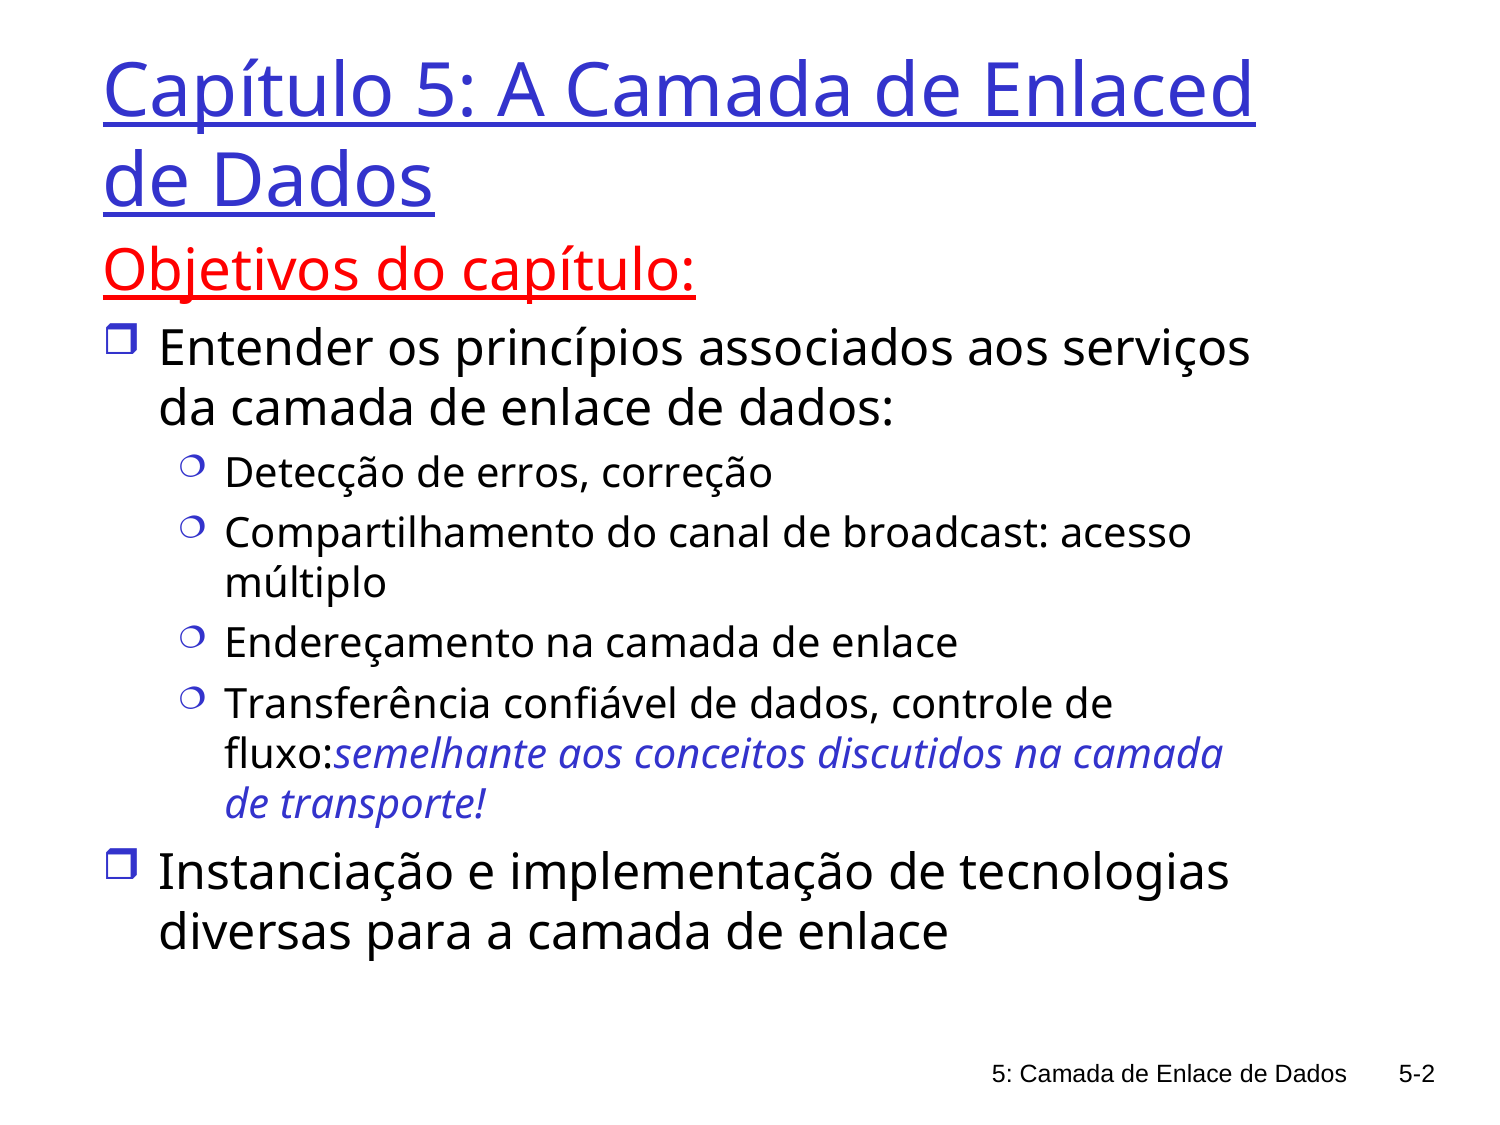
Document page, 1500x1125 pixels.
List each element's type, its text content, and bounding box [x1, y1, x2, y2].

text_box 5-<número> [1339, 1050, 1451, 1125]
list Objetivos do capítulo: Entender os princípios associados aos serviços da camada de enlace de dados: Detecção de erros, correção Compartilhamento do canal de broadcast: acesso múltiplo Endereçamento na camada de enlace Transferência confiável de dados, controle de fluxo:semelhante aos conceitos discutidos na camada de transporte! Instanciação e implementação de tecnologias diversas para a camada de enlace [87, 224, 1286, 988]
text_box 5: Camada de Enlace de Dados [837, 1050, 1339, 1125]
title Capítulo 5: A Camada de Enlaced de Dados [87, 33, 1363, 229]
